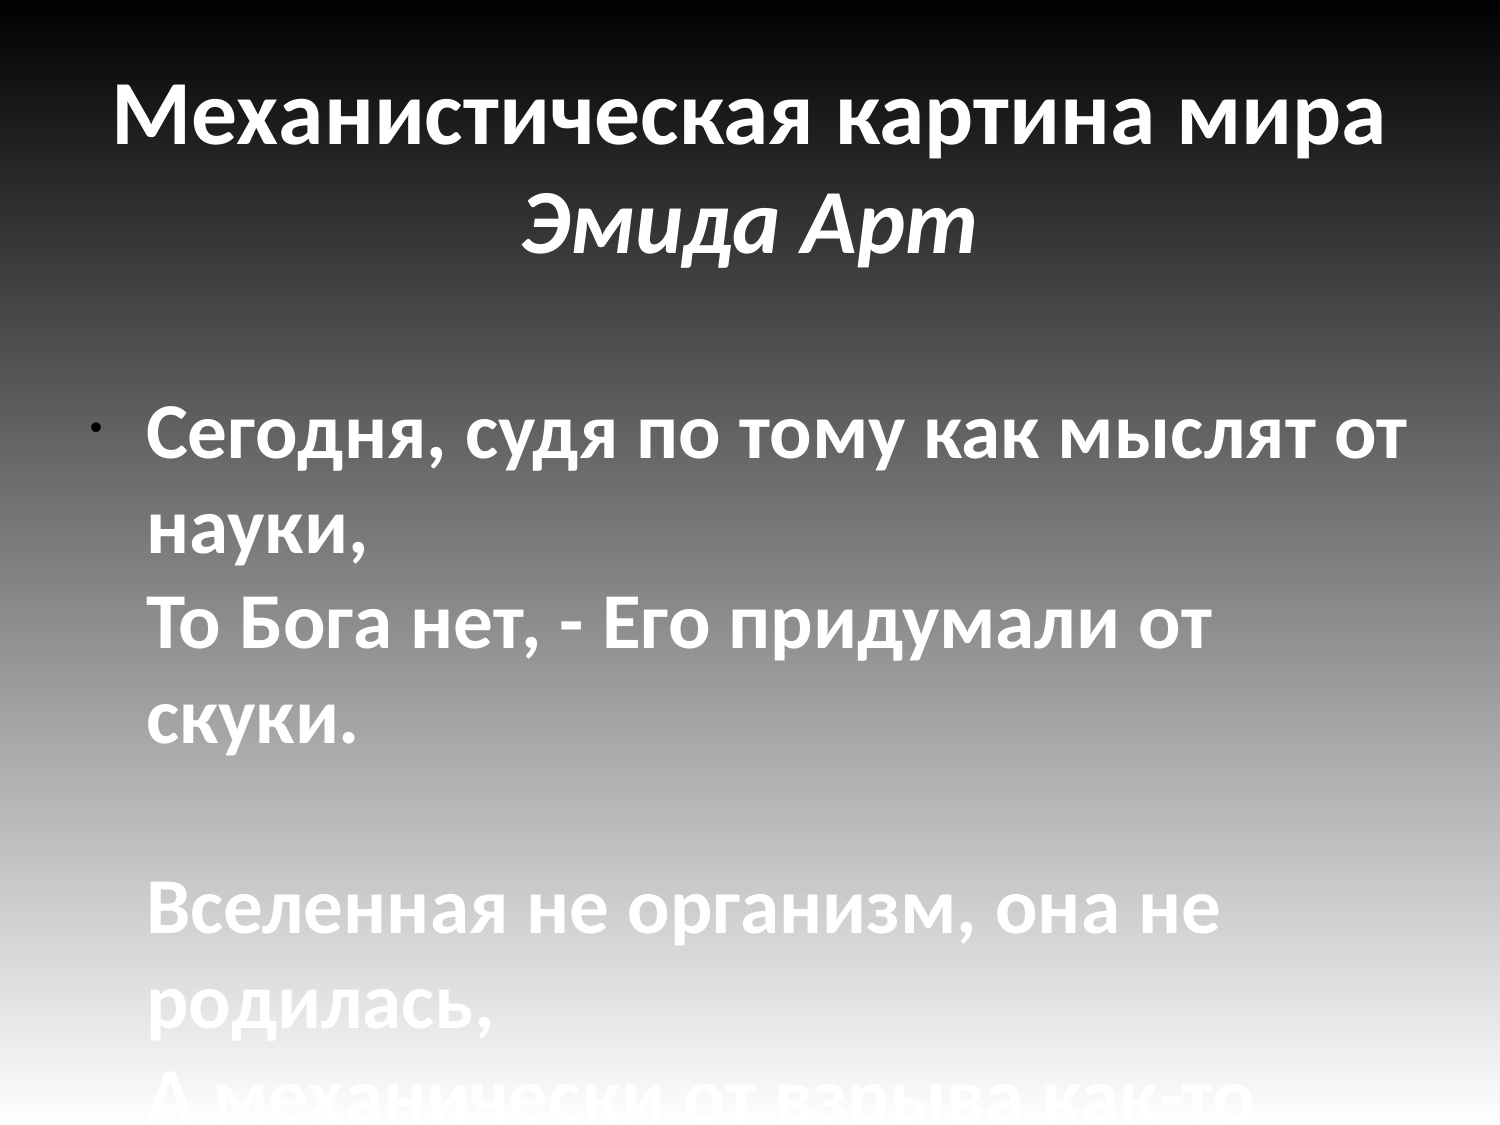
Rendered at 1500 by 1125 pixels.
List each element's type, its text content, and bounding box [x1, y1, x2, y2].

title Механистическая картина мира Эмида Арт [75, 45, 1425, 233]
list Сегодня, судя по тому как мыслят от науки, То Бога нет, - Его придумали от скуки. Вселенная не организм, она не родилась, А механически от взрыва как-то завелась. Кто, как взрывал, зачем? Всё без ответа. Зато придумали науки "точные" про это... Описаны жизнь и процессы физ/мат языком, Где мы по векторам с sin/cos-ами живем. Там "био" нет, лишь виртуальный техно-мир, Который состоит из атомов и разных дыр... Физической механикой о космосе написаны труды, Но мысль застряла в ней - "и ни туды, и ни сюды"... [75, 262, 1425, 1005]
